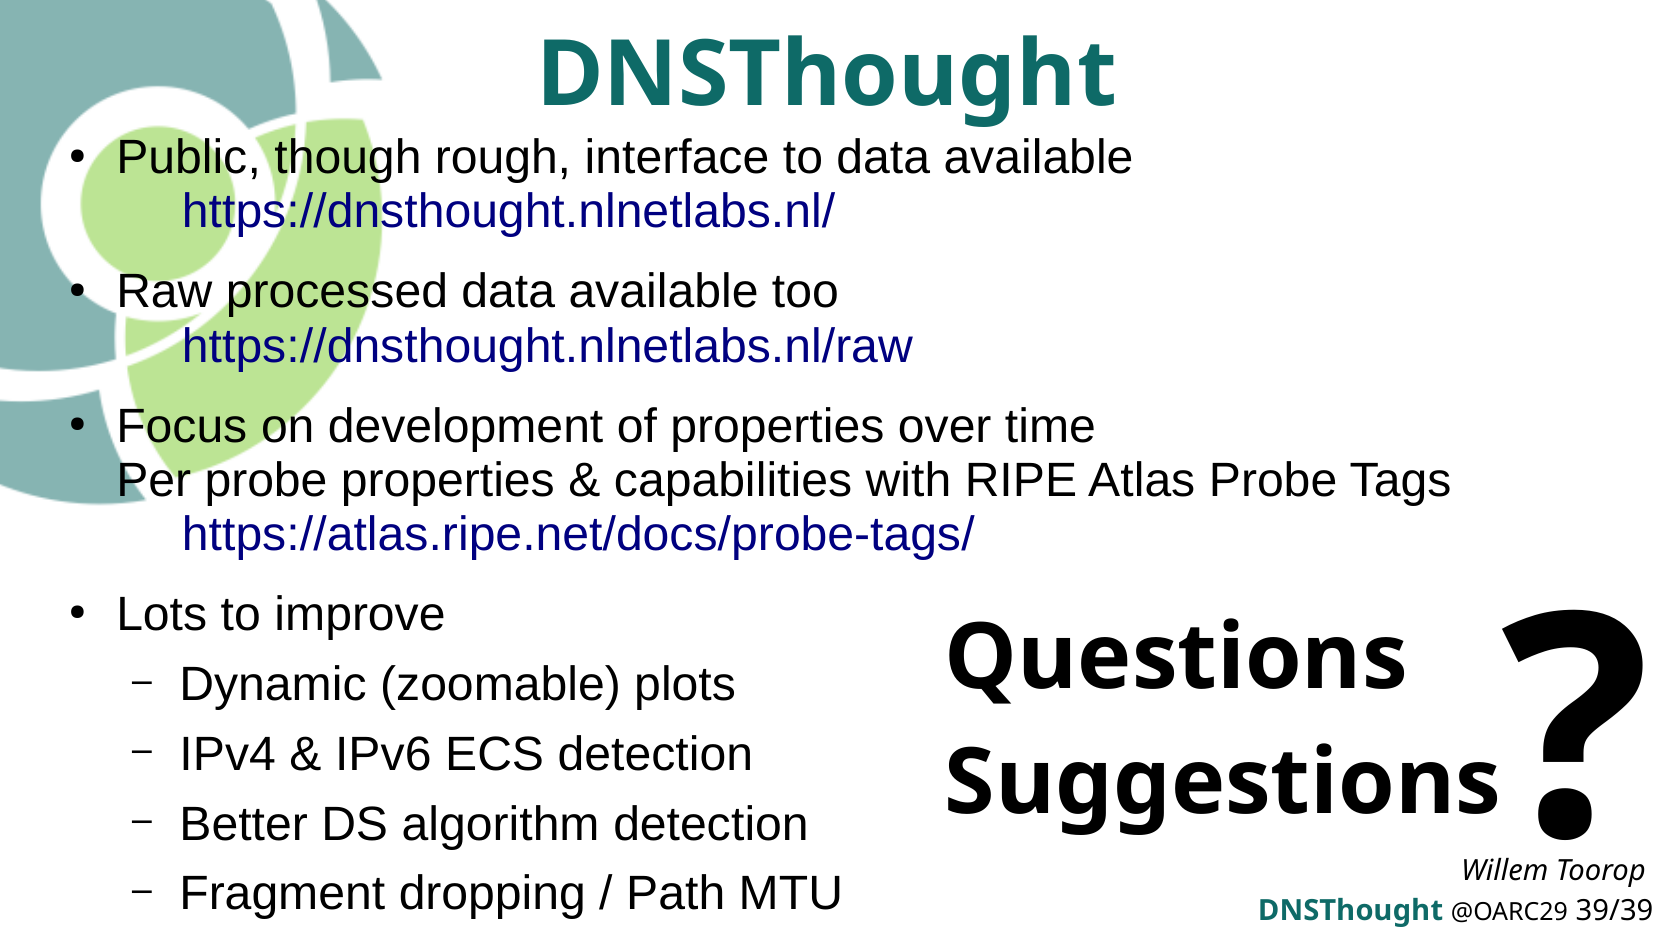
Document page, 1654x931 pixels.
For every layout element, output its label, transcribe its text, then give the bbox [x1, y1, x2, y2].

picture [0, 0, 452, 564]
title DNSThought [82, 7, 1571, 129]
list Public, though rough, interface to data available https://dnsthought.nlnetlabs.nl/ Raw processed data available too https://dnsthought.nlnetlabs.nl/raw Focus on development of properties over time Per probe properties & capabilities with RIPE Atlas Probe Tags https://atlas.ripe.net/docs/probe-tags/ Lots to improve Dynamic (zoomable) plots IPv4 & IPv6 ECS detection Better DS algorithm detection Fragment dropping / Path MTU [53, 129, 1636, 922]
text_box Questions Suggestions [930, 583, 1542, 815]
text_box ? [1486, 421, 1625, 861]
